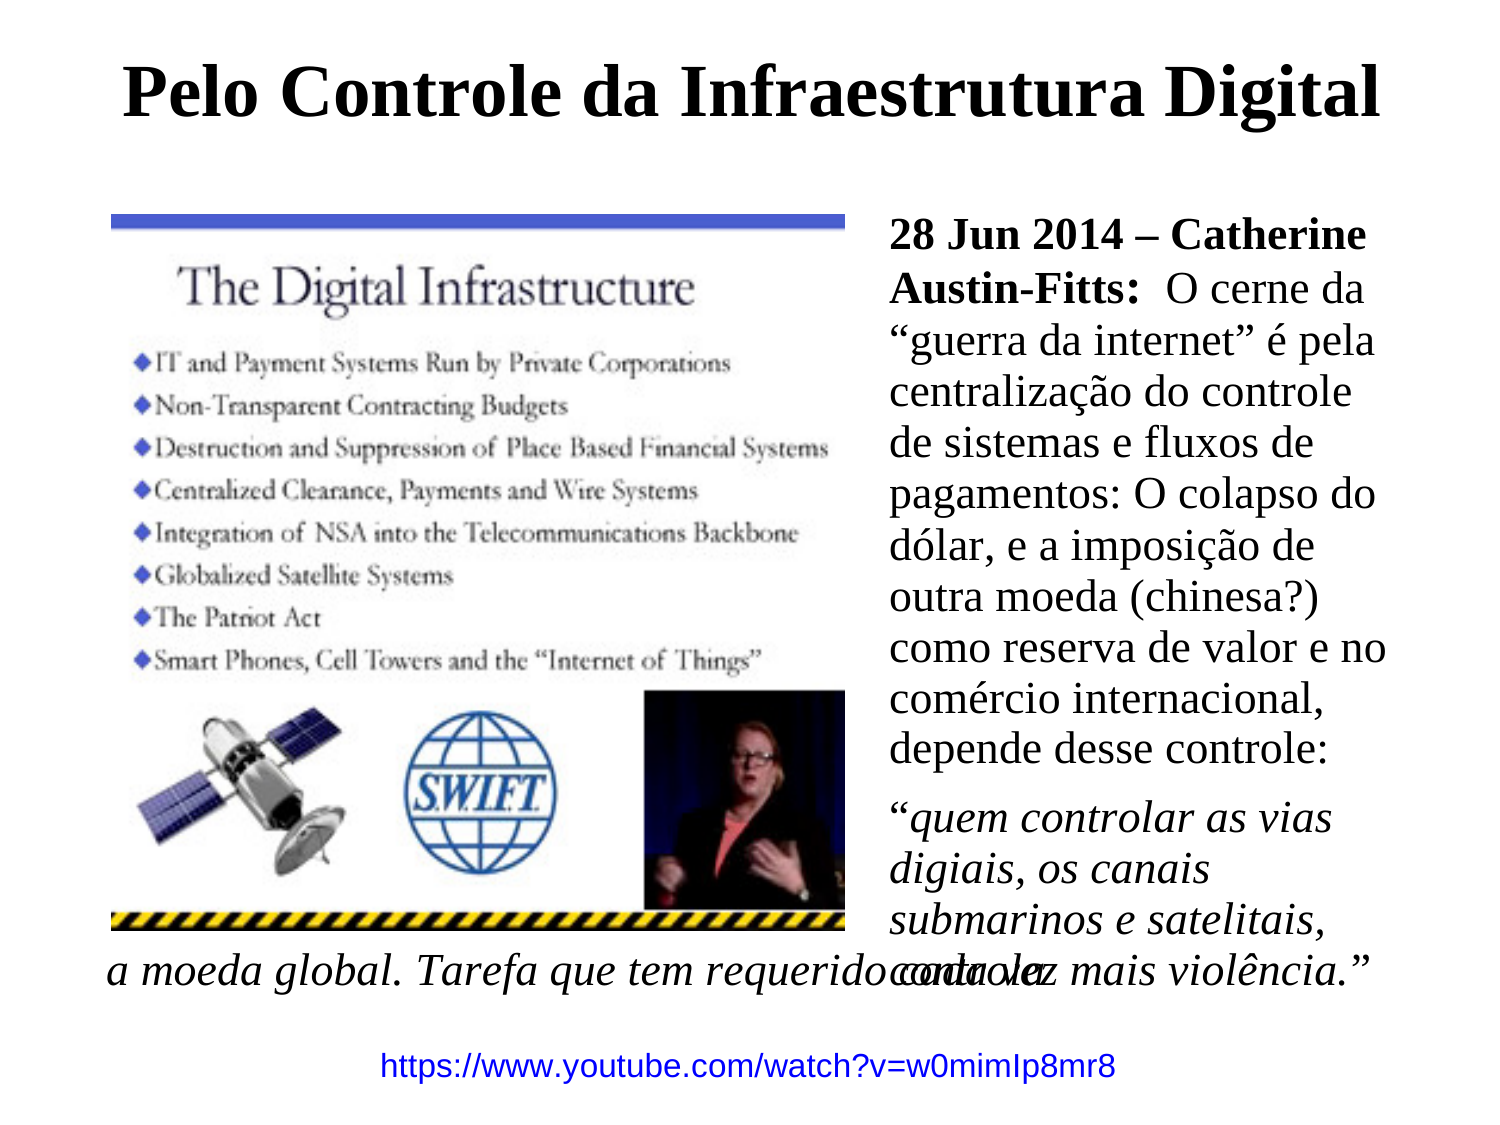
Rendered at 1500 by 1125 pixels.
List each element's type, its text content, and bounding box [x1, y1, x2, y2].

text_box 28 Jun 2014 – Catherine Austin-Fitts: O cerne da “guerra da internet” é pela centralização do controle de sistemas e fluxos de pagamentos: O colapso do dólar, e a imposição de outra moeda (chinesa?) como reserva de valor e no comércio internacional, depende desse controle: “quem controlar as vias digiais, os canais submarinos e satelitais, controla [874, 200, 1406, 1022]
picture [111, 214, 845, 931]
title Pelo Controle da Infraestrutura Digital [74, 16, 1431, 167]
text_box https://www.youtube.com/watch?v=w0mimIp8mr8 [25, 1039, 1470, 1078]
text_box a moeda global. Tarefa que tem requerido cada vez mais violência.” [106, 944, 1372, 996]
